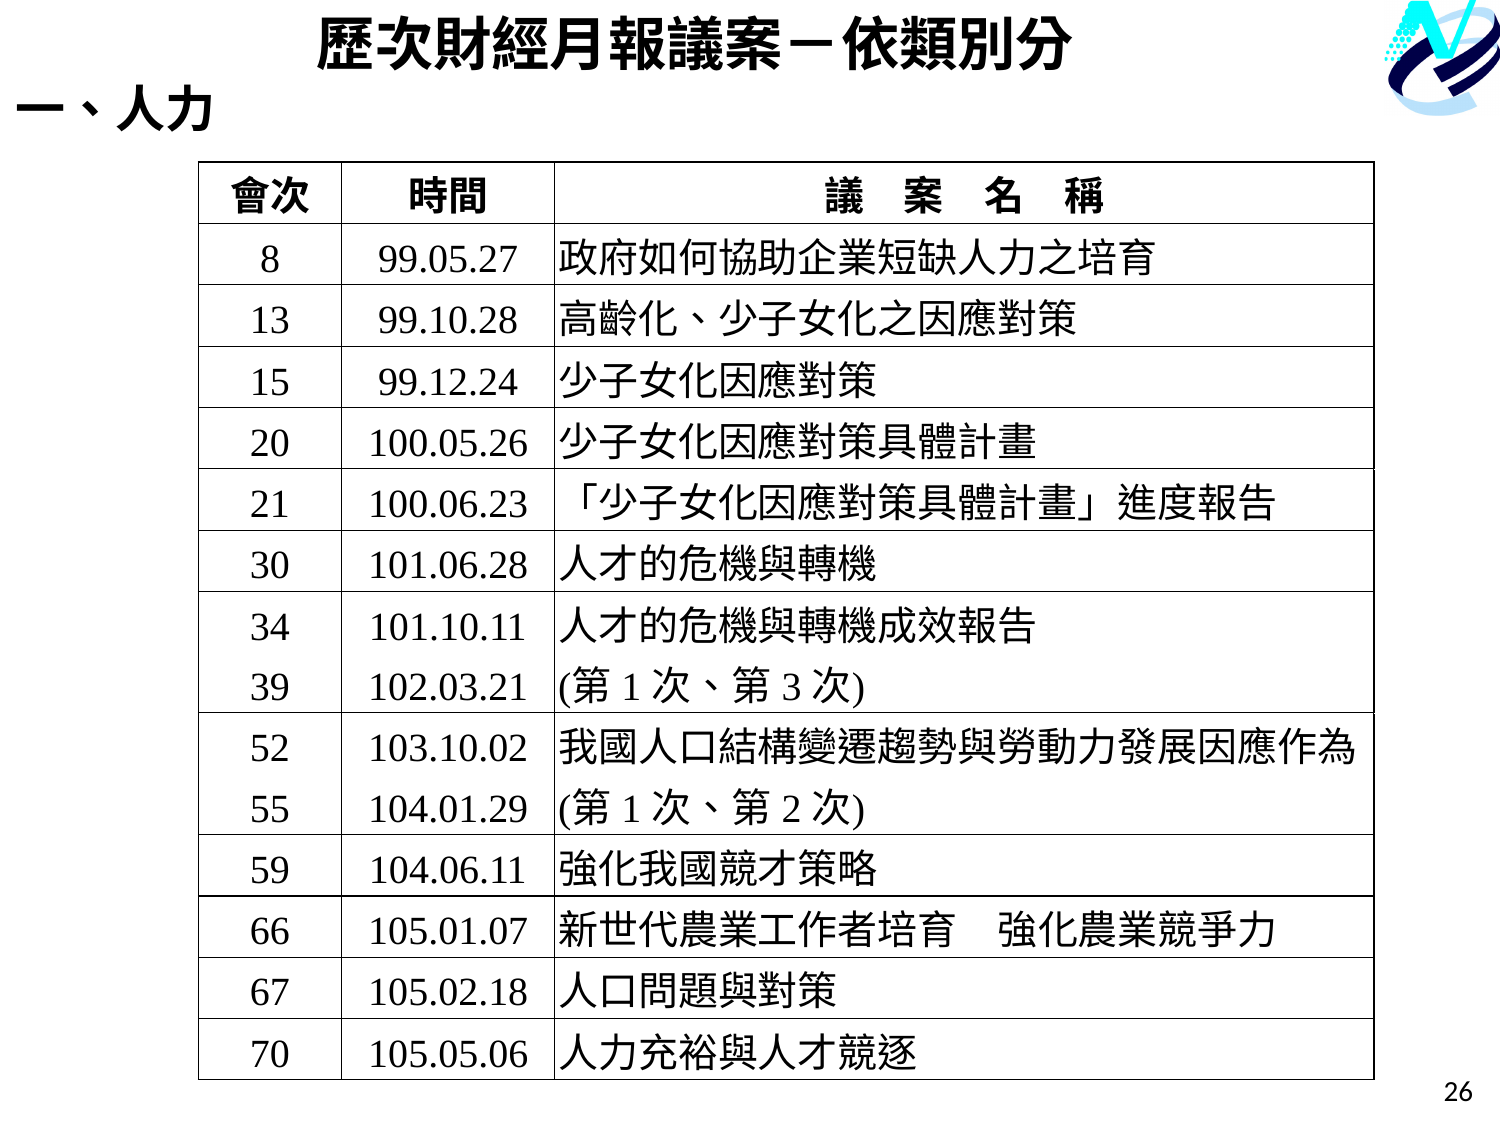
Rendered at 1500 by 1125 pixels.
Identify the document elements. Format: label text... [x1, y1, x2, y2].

text_box 歷次財經月報議案－依類別分 [0, 0, 1392, 86]
text_box 一、人力 [0, 86, 556, 146]
chart [182, 161, 1392, 1124]
